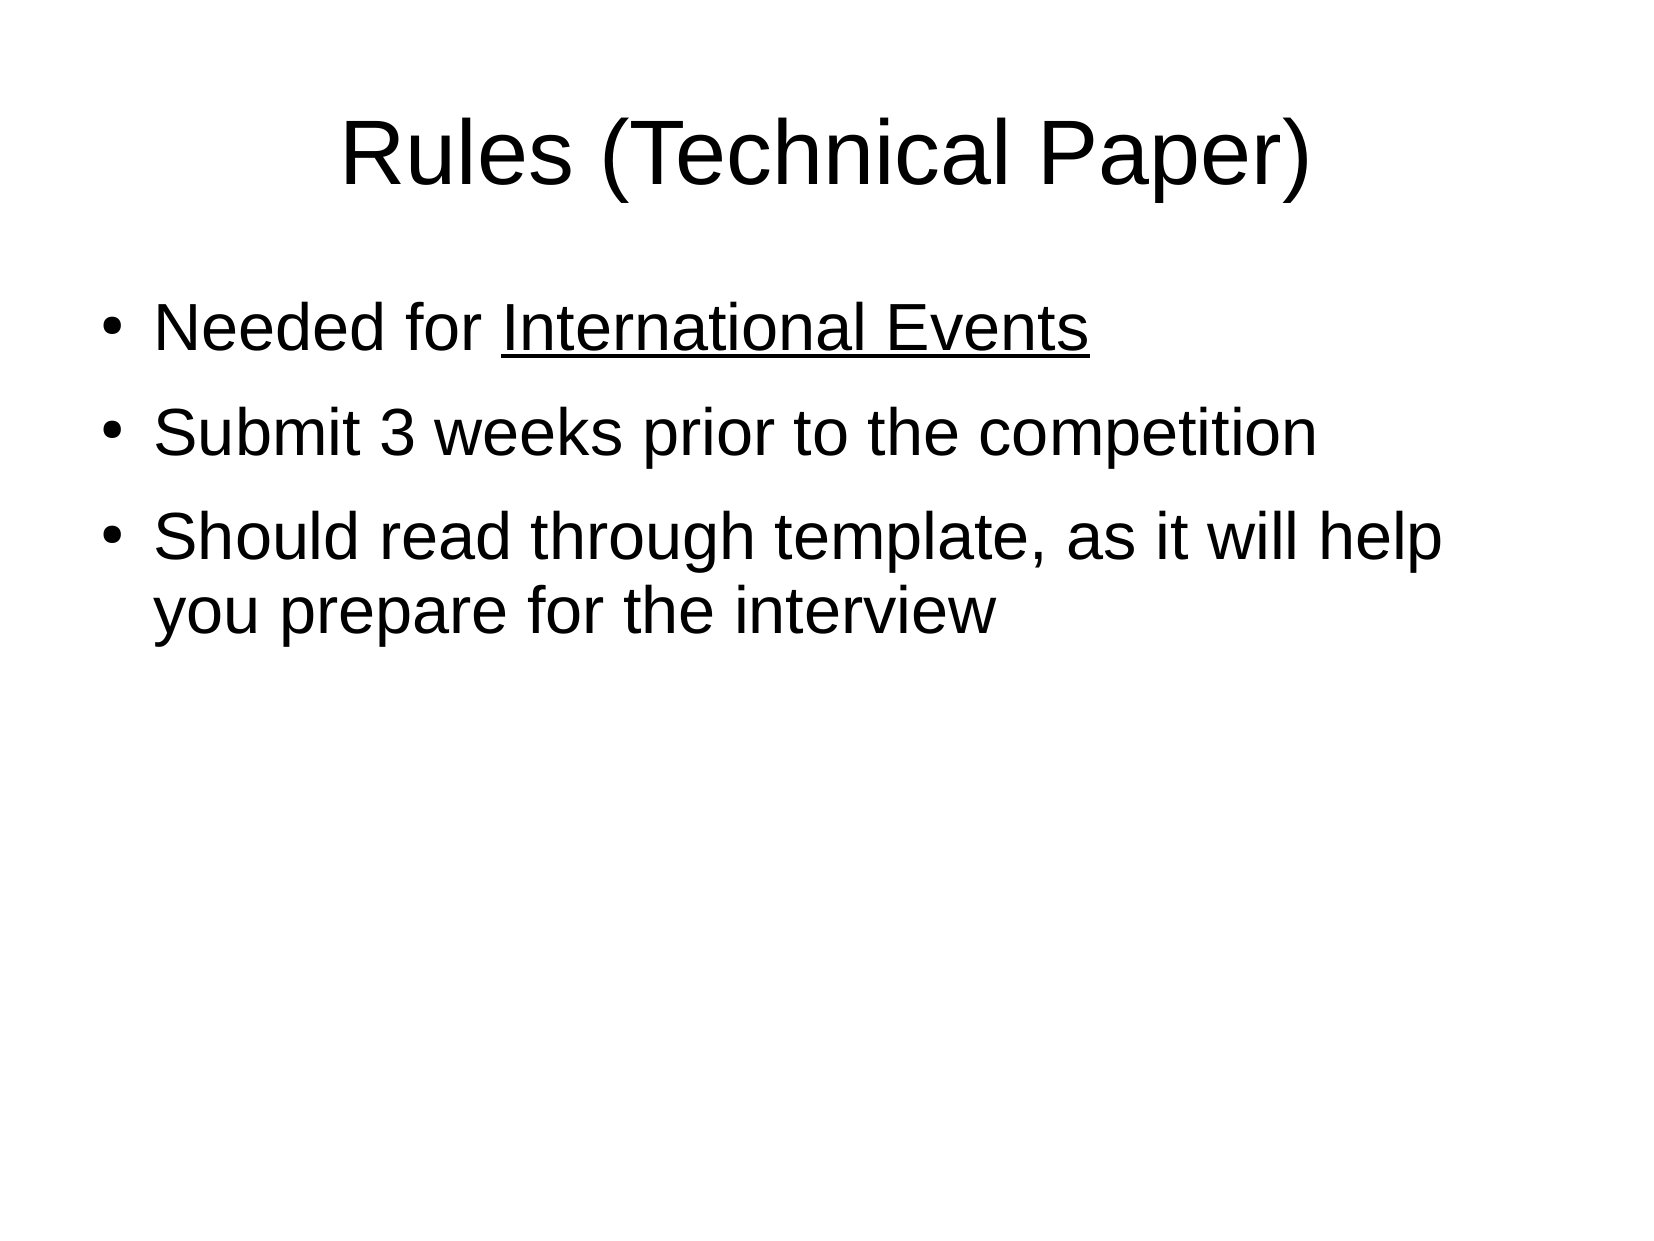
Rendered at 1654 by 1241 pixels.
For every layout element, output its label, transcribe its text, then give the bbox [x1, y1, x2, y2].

title Rules (Technical Paper) [82, 49, 1571, 257]
list Needed for International Events Submit 3 weeks prior to the competition Should read through template, as it will help you prepare for the interview [82, 290, 1571, 1010]
